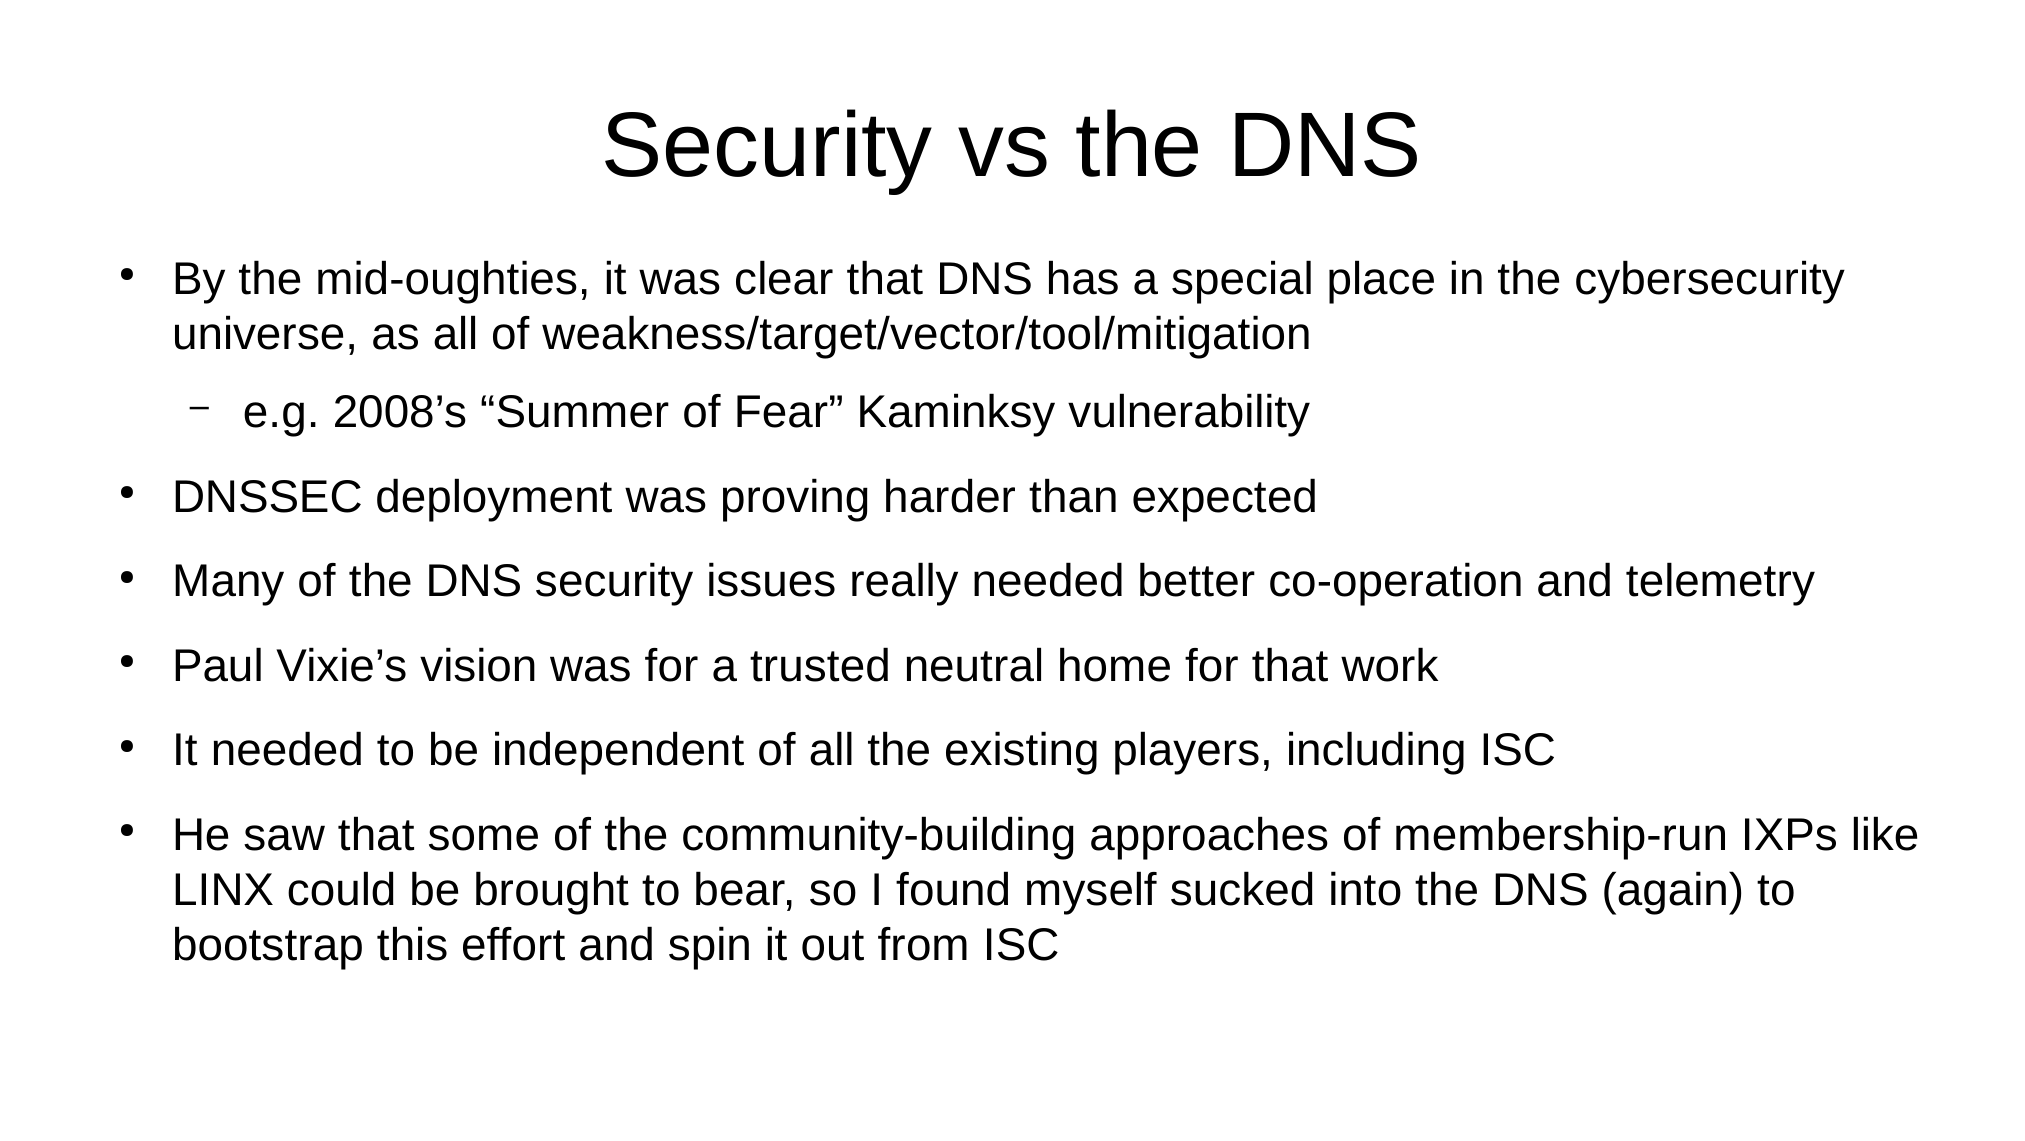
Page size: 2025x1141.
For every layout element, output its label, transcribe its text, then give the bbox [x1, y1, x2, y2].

list By the mid-oughties, it was clear that DNS has a special place in the cybersecurity universe, as all of weakness/target/vector/tool/mitigation e.g. 2008’s “Summer of Fear” Kaminksy vulnerability DNSSEC deployment was proving harder than expected Many of the DNS security issues really needed better co-operation and telemetry Paul Vixie’s vision was for a trusted neutral home for that work It needed to be independent of all the existing players, including ISC He saw that some of the community-building approaches of membership-run IXPs like LINX could be brought to bear, so I found myself sucked into the DNS (again) to bootstrap this effort and spin it out from ISC [101, 248, 1950, 909]
title Security vs the DNS [101, 45, 1924, 236]
